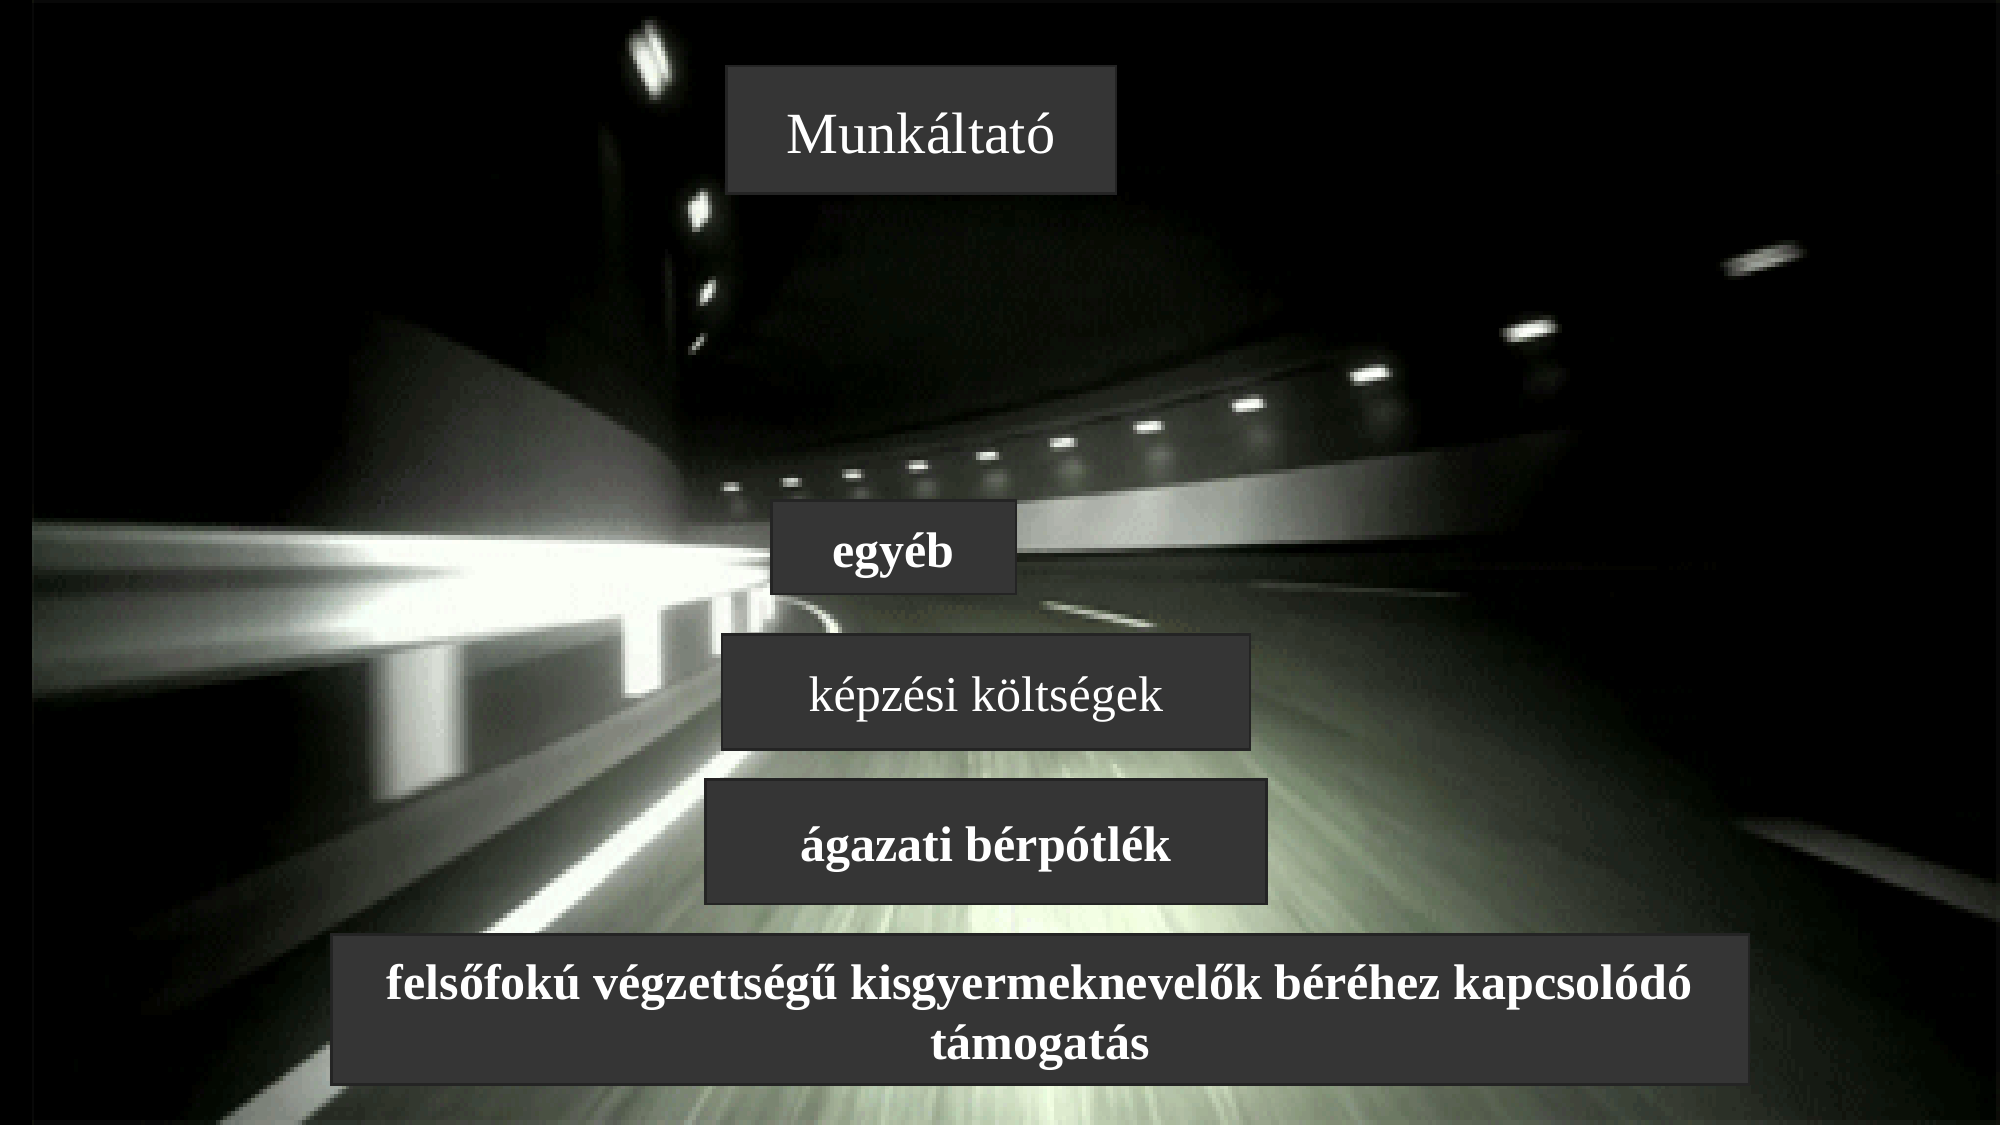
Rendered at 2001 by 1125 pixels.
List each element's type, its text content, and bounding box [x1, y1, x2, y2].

picture [31, 0, 2000, 1125]
text_box ágazati bérpótlék [705, 780, 1267, 904]
text_box képzési költségek [722, 634, 1250, 749]
text_box egyéb [771, 500, 1016, 594]
text_box Munkáltató [726, 66, 1116, 194]
text_box felsőfokú végzettségű kisgyermeknevelők béréhez kapcsolódó támogatás [331, 934, 1749, 1085]
